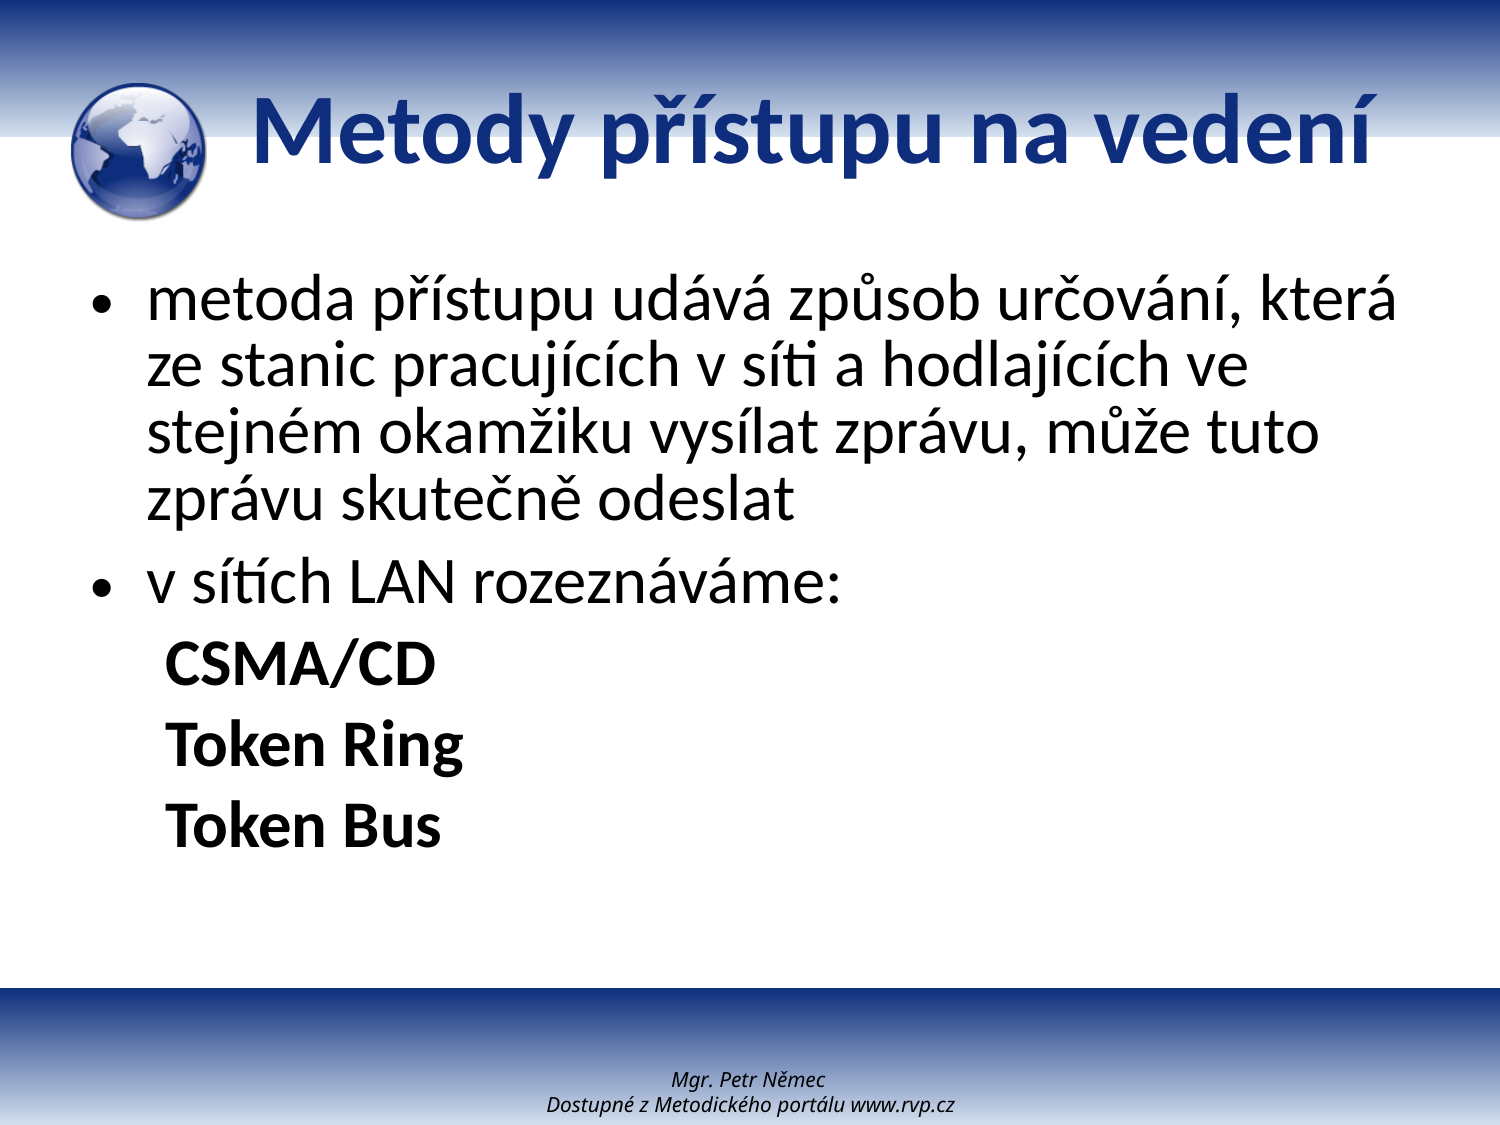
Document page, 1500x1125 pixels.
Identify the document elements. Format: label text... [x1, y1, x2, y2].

list metoda přístupu udává způsob určování, která ze stanic pracujících v síti a hodlajících ve stejném okamžiku vysílat zprávu, může tuto zprávu skutečně odeslat v sítích LAN rozeznáváme: CSMA/CD Token Ring Token Bus [75, 262, 1426, 1006]
title Metody přístupu na vedení [235, 45, 1426, 233]
picture [69, 83, 207, 222]
